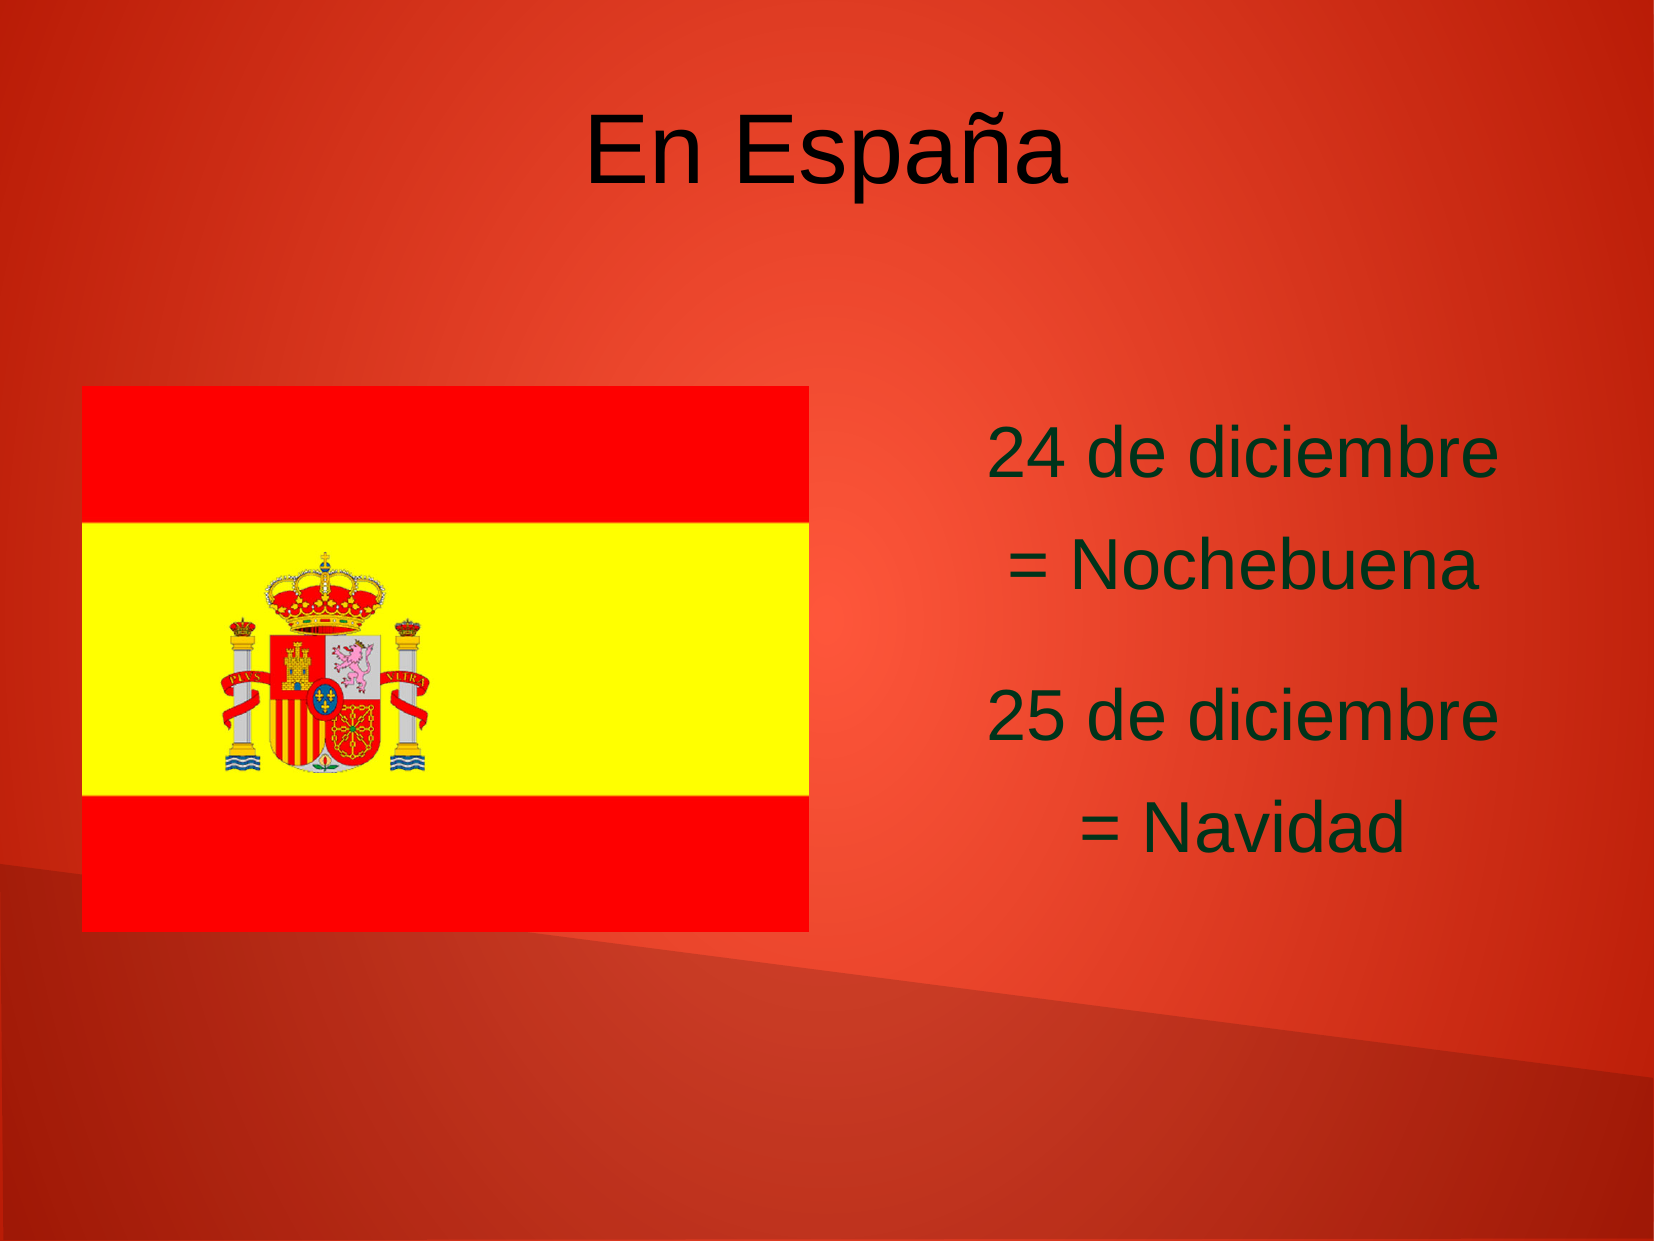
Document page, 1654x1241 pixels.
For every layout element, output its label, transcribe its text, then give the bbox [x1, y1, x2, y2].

list 24 de diciembre = Nochebuena [845, 299, 1572, 643]
picture [82, 386, 809, 932]
list 25 de diciembre = Navidad [845, 674, 1572, 1018]
title En España [82, 47, 1571, 252]
